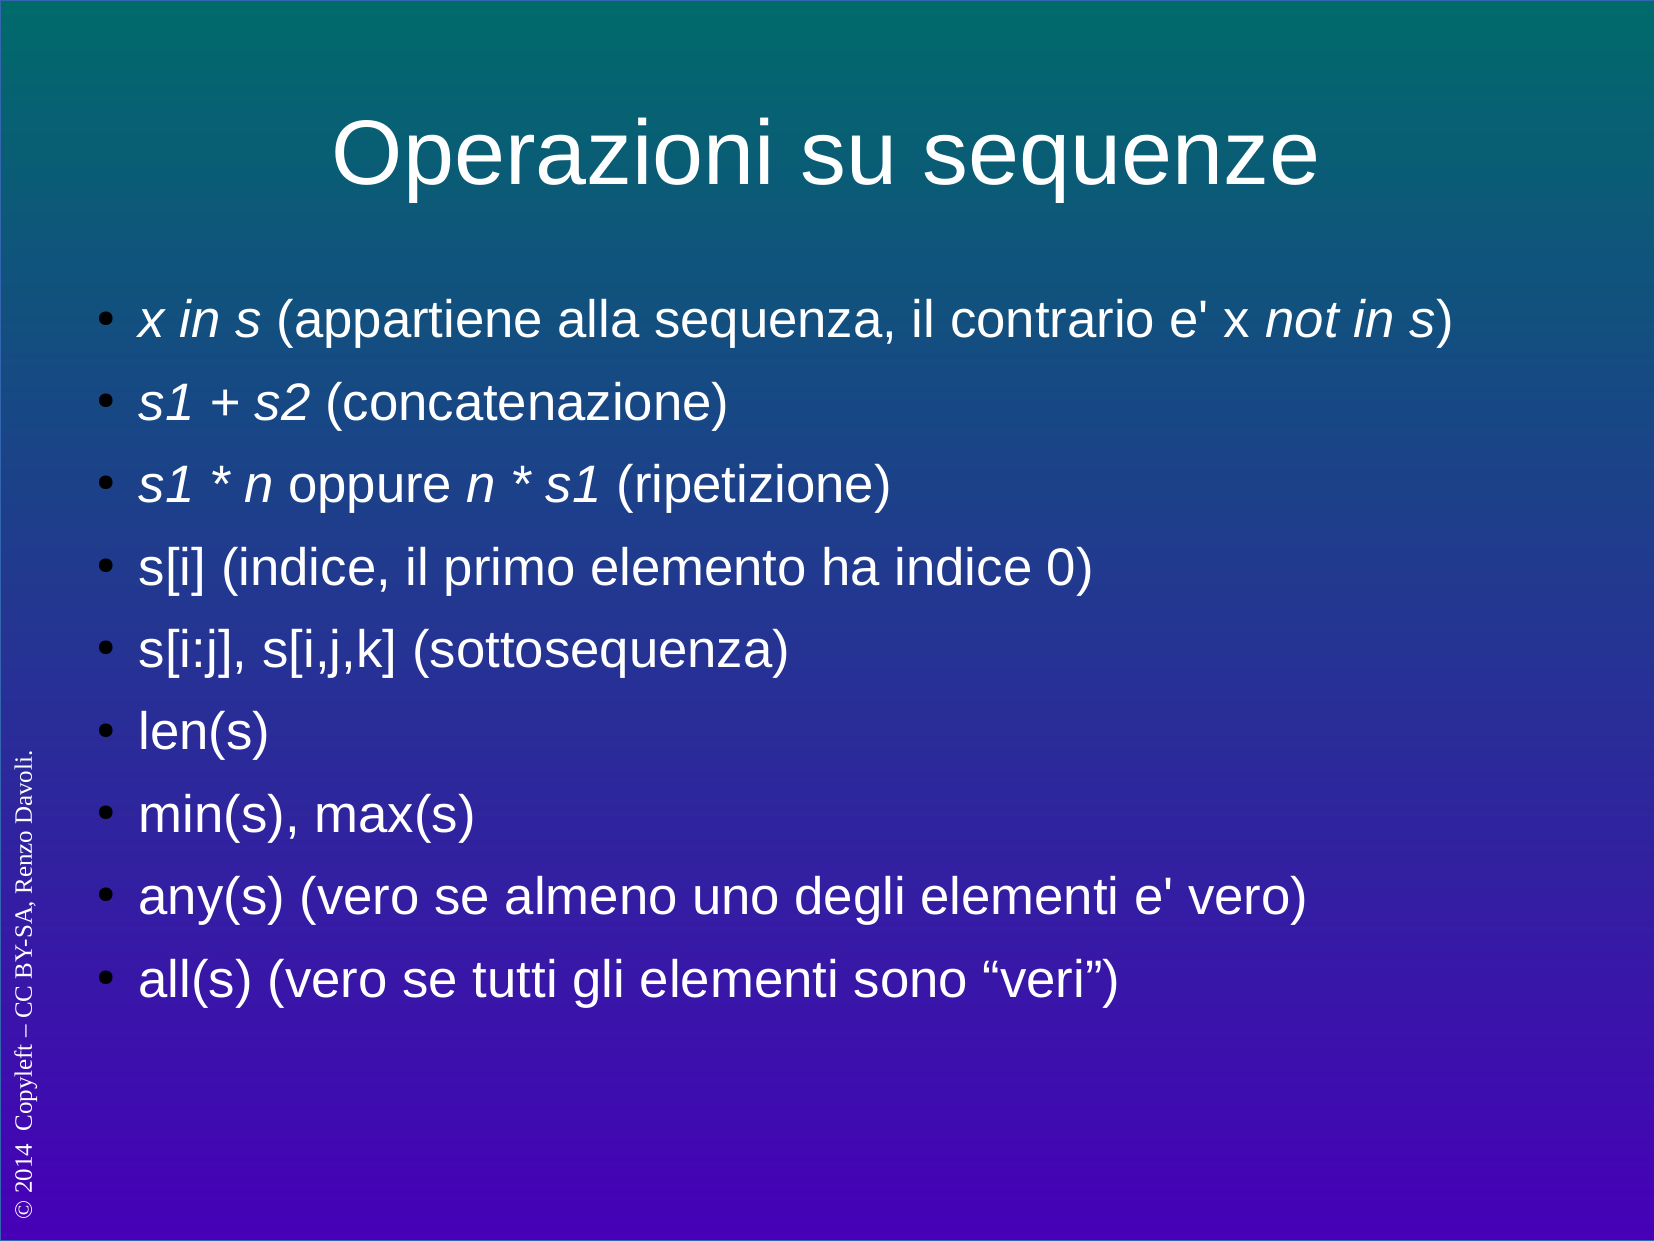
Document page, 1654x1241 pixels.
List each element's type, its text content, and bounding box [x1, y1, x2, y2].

list x in s (appartiene alla sequenza, il contrario e' x not in s) s1 + s2 (concatenazione) s1 * n oppure n * s1 (ripetizione) s[i] (indice, il primo elemento ha indice 0) s[i:j], s[i,j,k] (sottosequenza) len(s) min(s), max(s) any(s) (vero se almeno uno degli elementi e' vero) all(s) (vero se tutti gli elementi sono “veri”) [82, 290, 1571, 1010]
title Operazioni su sequenze [82, 49, 1571, 257]
